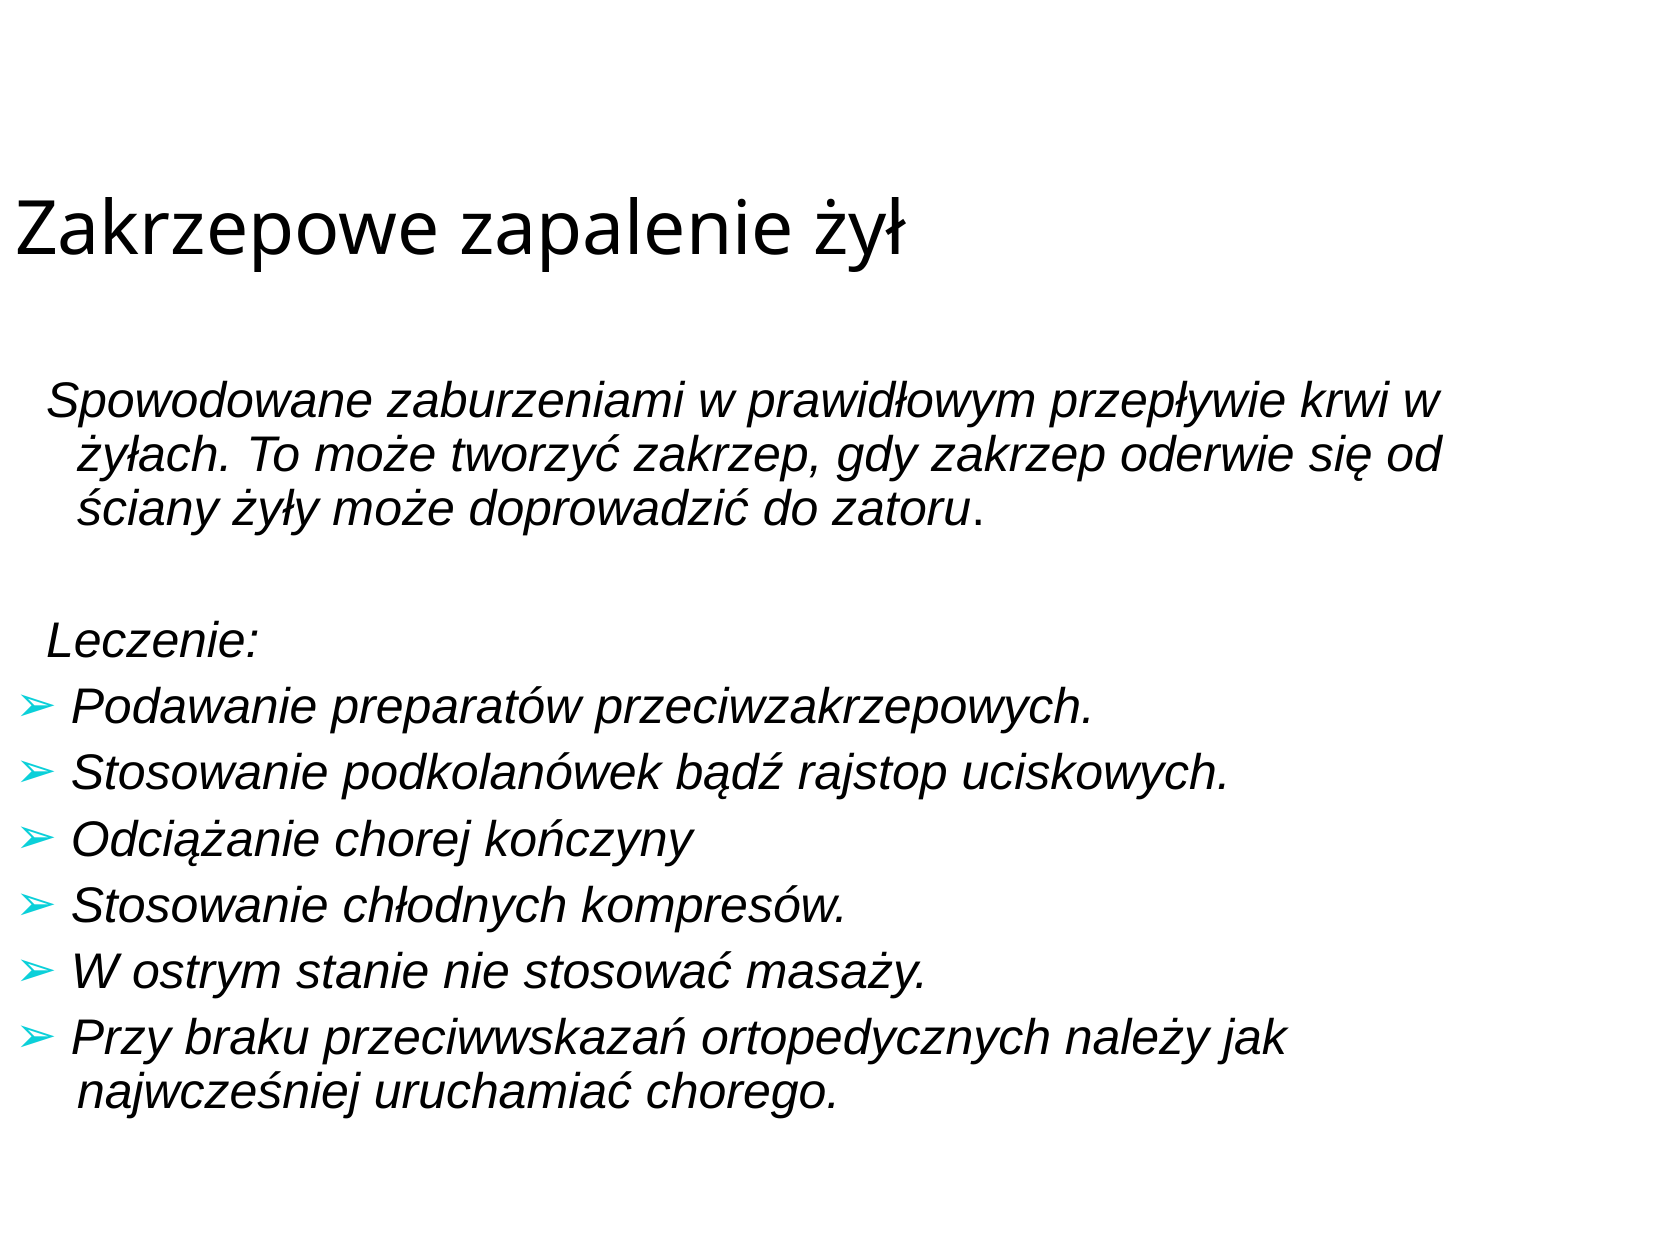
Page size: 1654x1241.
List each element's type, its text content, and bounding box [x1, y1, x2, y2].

title Zakrzepowe zapalenie żył [0, 127, 1489, 334]
list Spowodowane zaburzeniami w prawidłowym przepływie krwi w żyłach. To może tworzyć zakrzep, gdy zakrzep oderwie się od ściany żyły może doprowadzić do zatoru. Leczenie: Podawanie preparatów przeciwzakrzepowych. Stosowanie podkolanówek bądź rajstop uciskowych. Odciążanie chorej kończyny Stosowanie chłodnych kompresów. W ostrym stanie nie stosować masaży. Przy braku przeciwwskazań ortopedycznych należy jak najwcześniej uruchamiać chorego. [0, 350, 1489, 1144]
